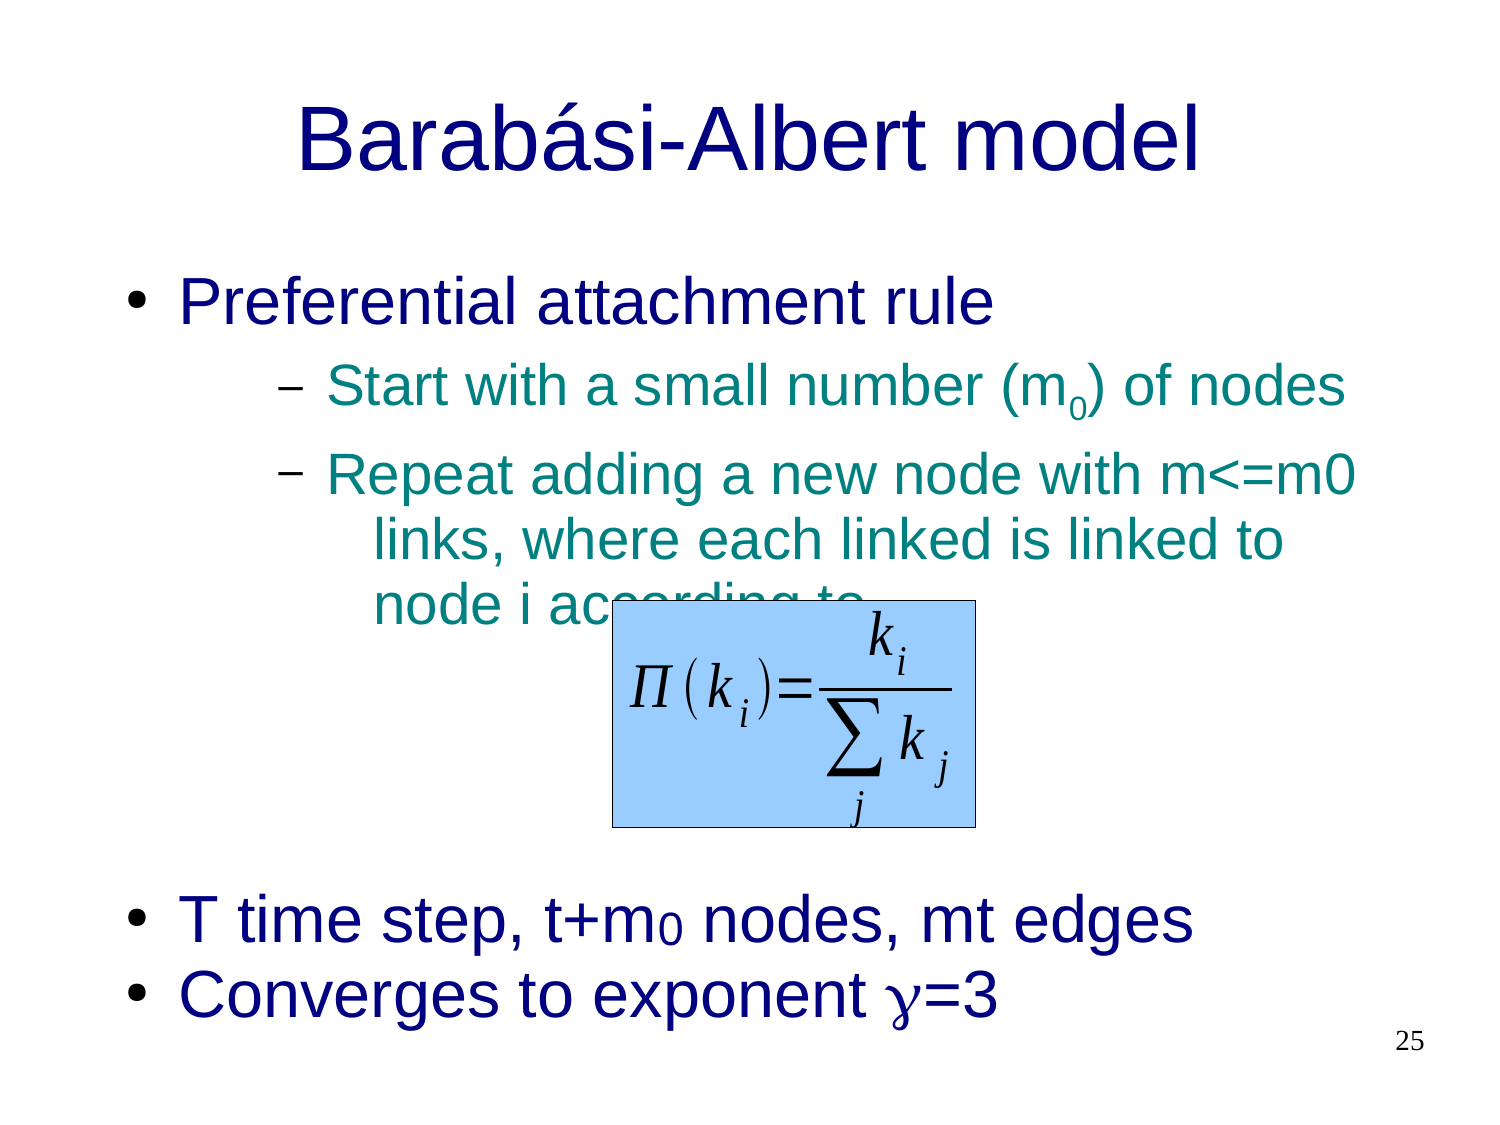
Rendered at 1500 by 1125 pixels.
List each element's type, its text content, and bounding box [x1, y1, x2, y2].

chart [612, 600, 976, 825]
title Barabási-Albert model [74, 44, 1425, 233]
list Preferential attachment rule Start with a small number (m0) of nodes Repeat adding a new node with m<=m0 links, where each linked is linked to node i according to [75, 224, 1426, 676]
list T time step, t+m0 nodes, mt edges Converges to exponent =3 [75, 825, 1426, 1089]
